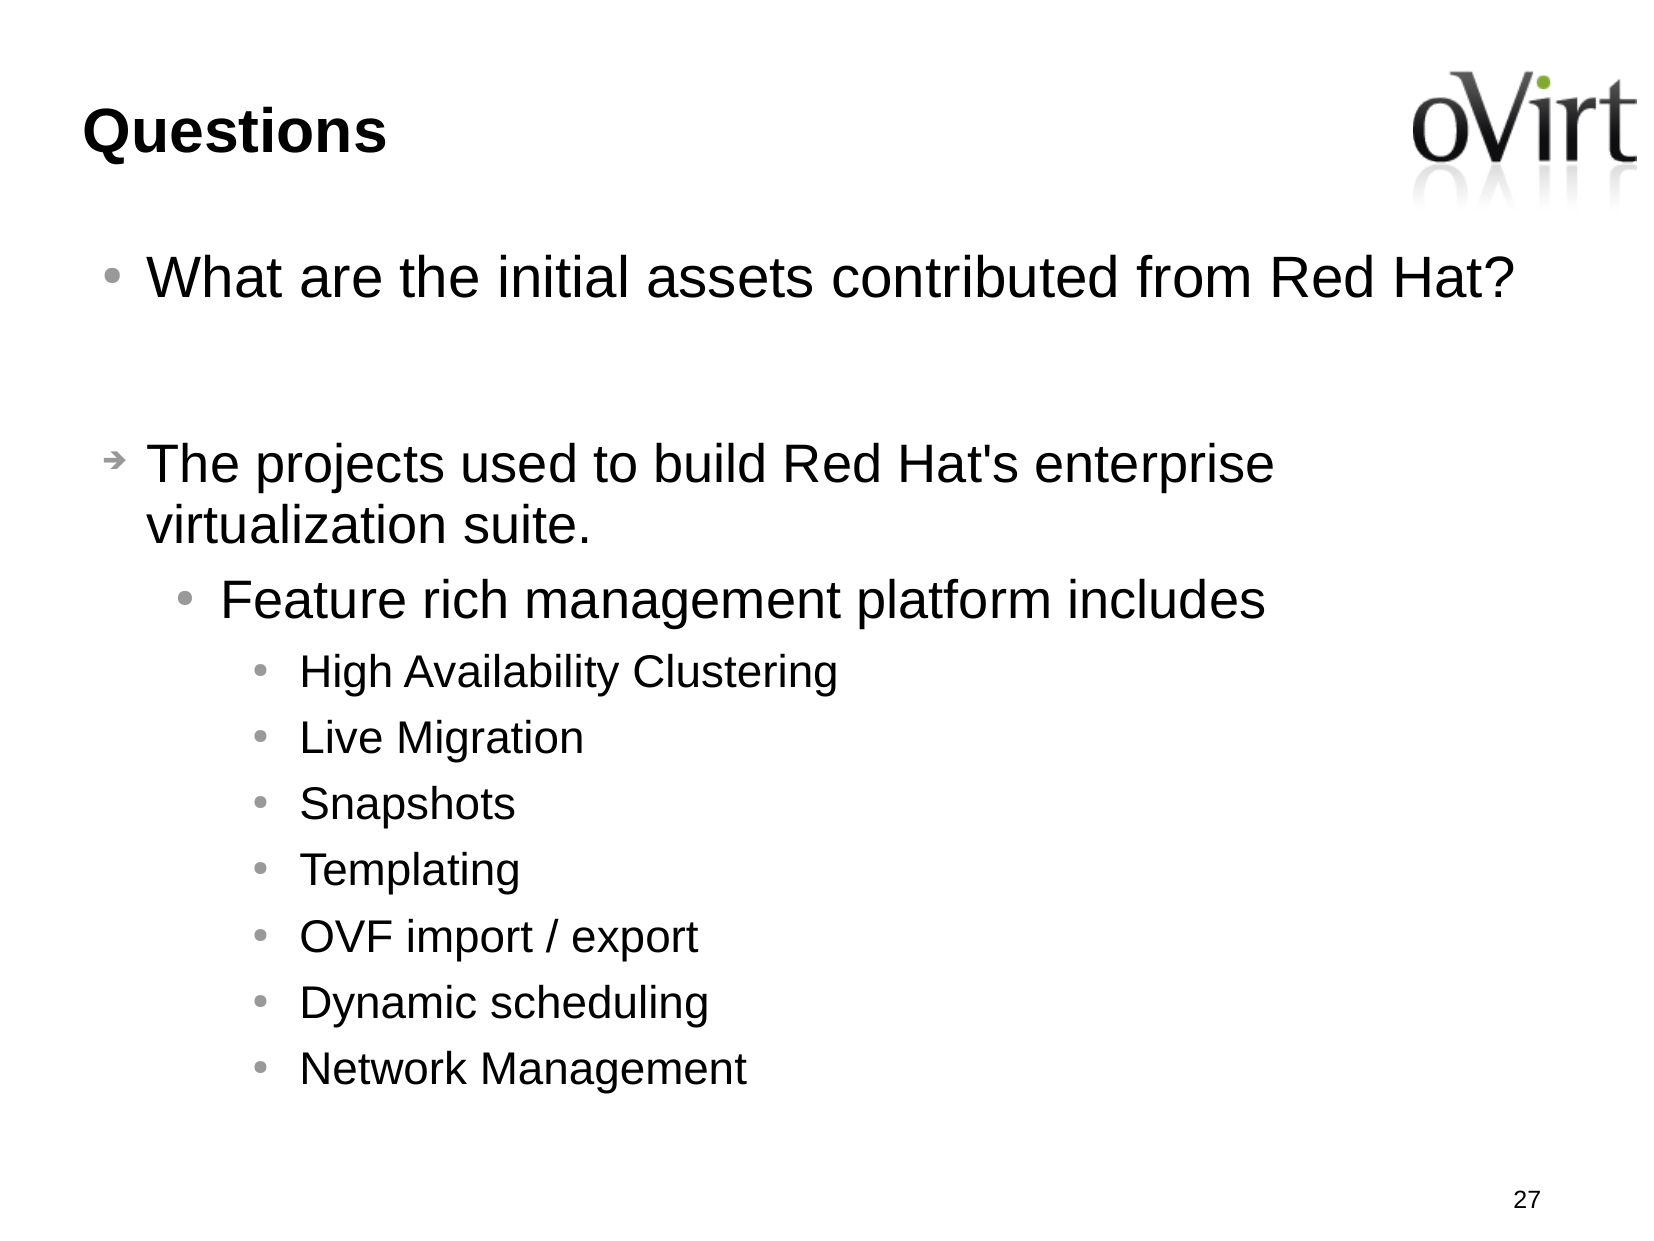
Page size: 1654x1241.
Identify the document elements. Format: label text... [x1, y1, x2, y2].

list What are the initial assets contributed from Red Hat? The projects used to build Red Hat's enterprise virtualization suite. Feature rich management platform includes High Availability Clustering Live Migration Snapshots Templating OVF import / export Dynamic scheduling Network Management [86, 244, 1576, 1170]
picture [1413, 63, 1637, 212]
title Questions [82, 37, 1571, 226]
